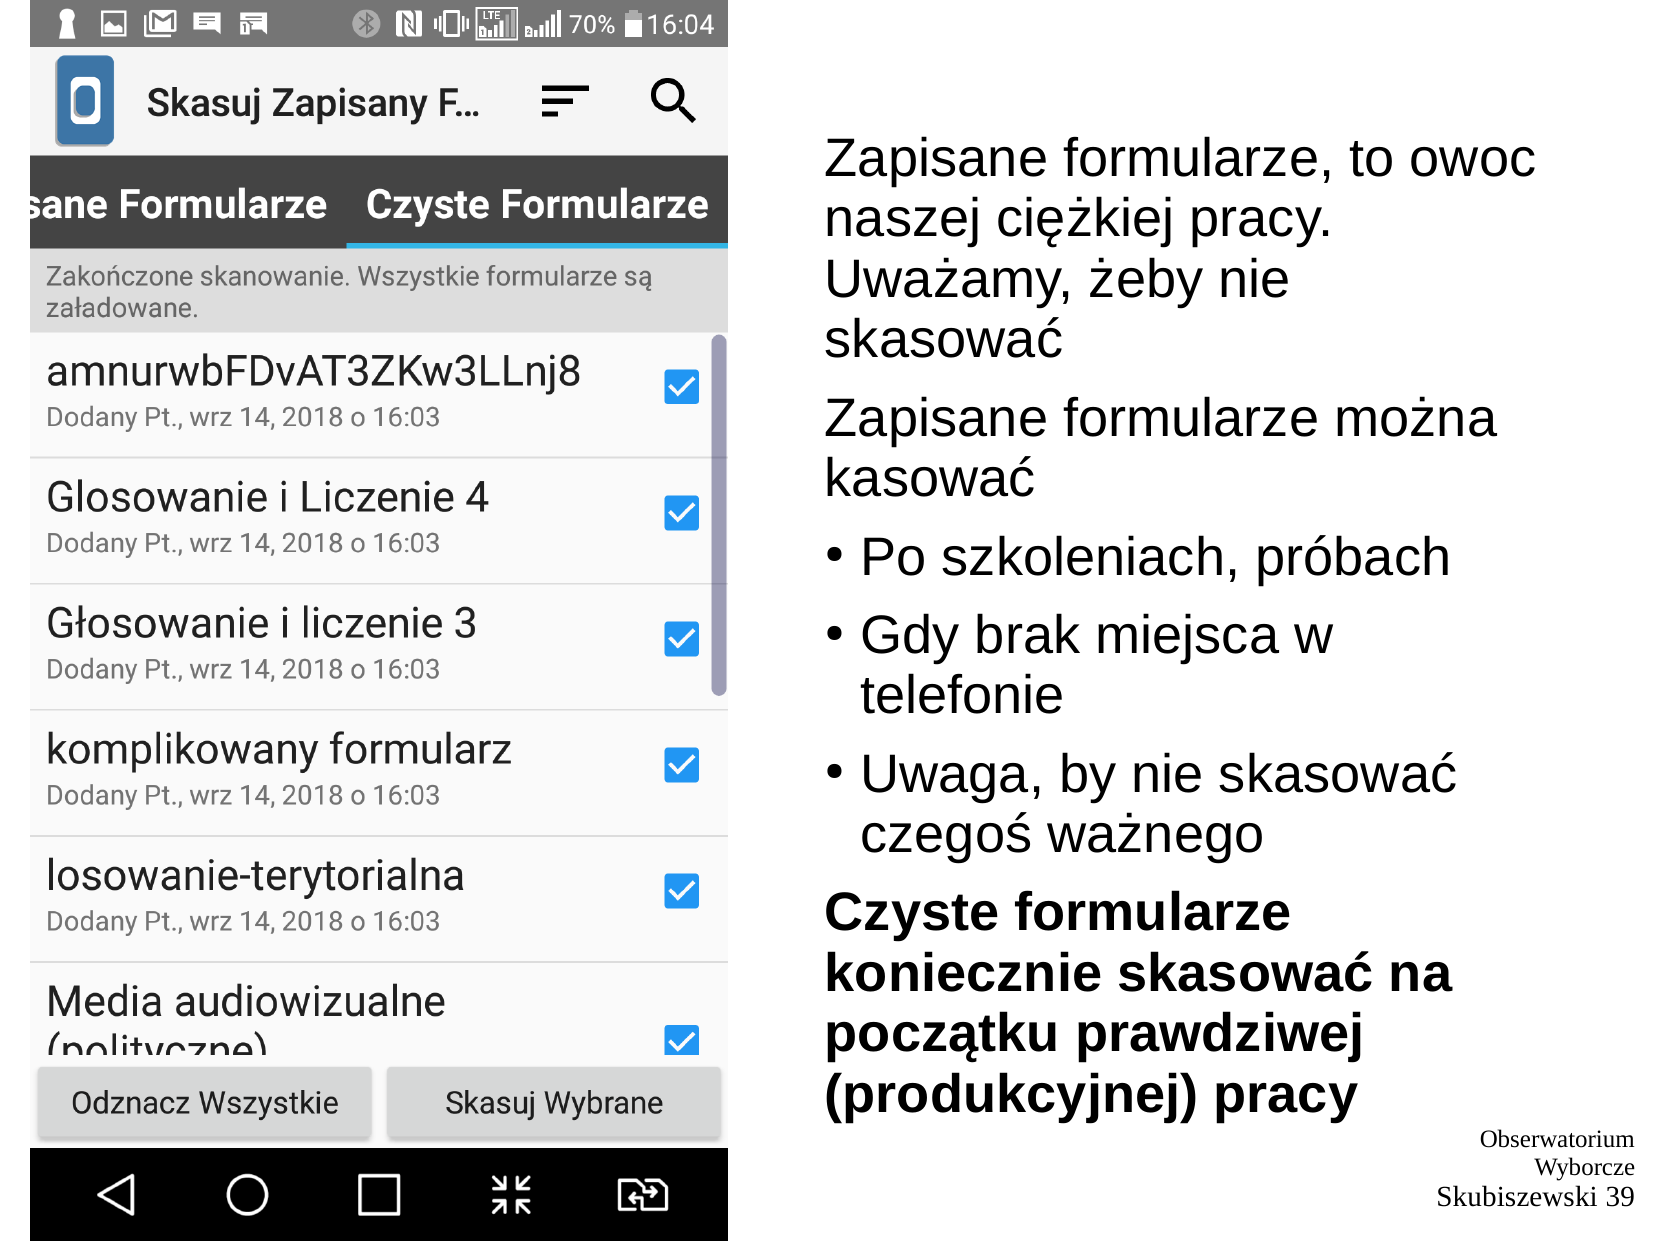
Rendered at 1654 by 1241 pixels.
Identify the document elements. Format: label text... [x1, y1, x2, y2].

text_box Zapisane formularze, to owoc naszej ciężkiej pracy. Uważamy, żeby nie skasować Zapisane formularze można kasować Po szkoleniach, próbach Gdy brak miejsca w telefonie Uwaga, by nie skasować czegoś ważnego Czyste formularze koniecznie skasować na początku prawdziwej (produkcyjnej) pracy [810, 120, 1561, 1132]
picture [30, 0, 728, 1241]
